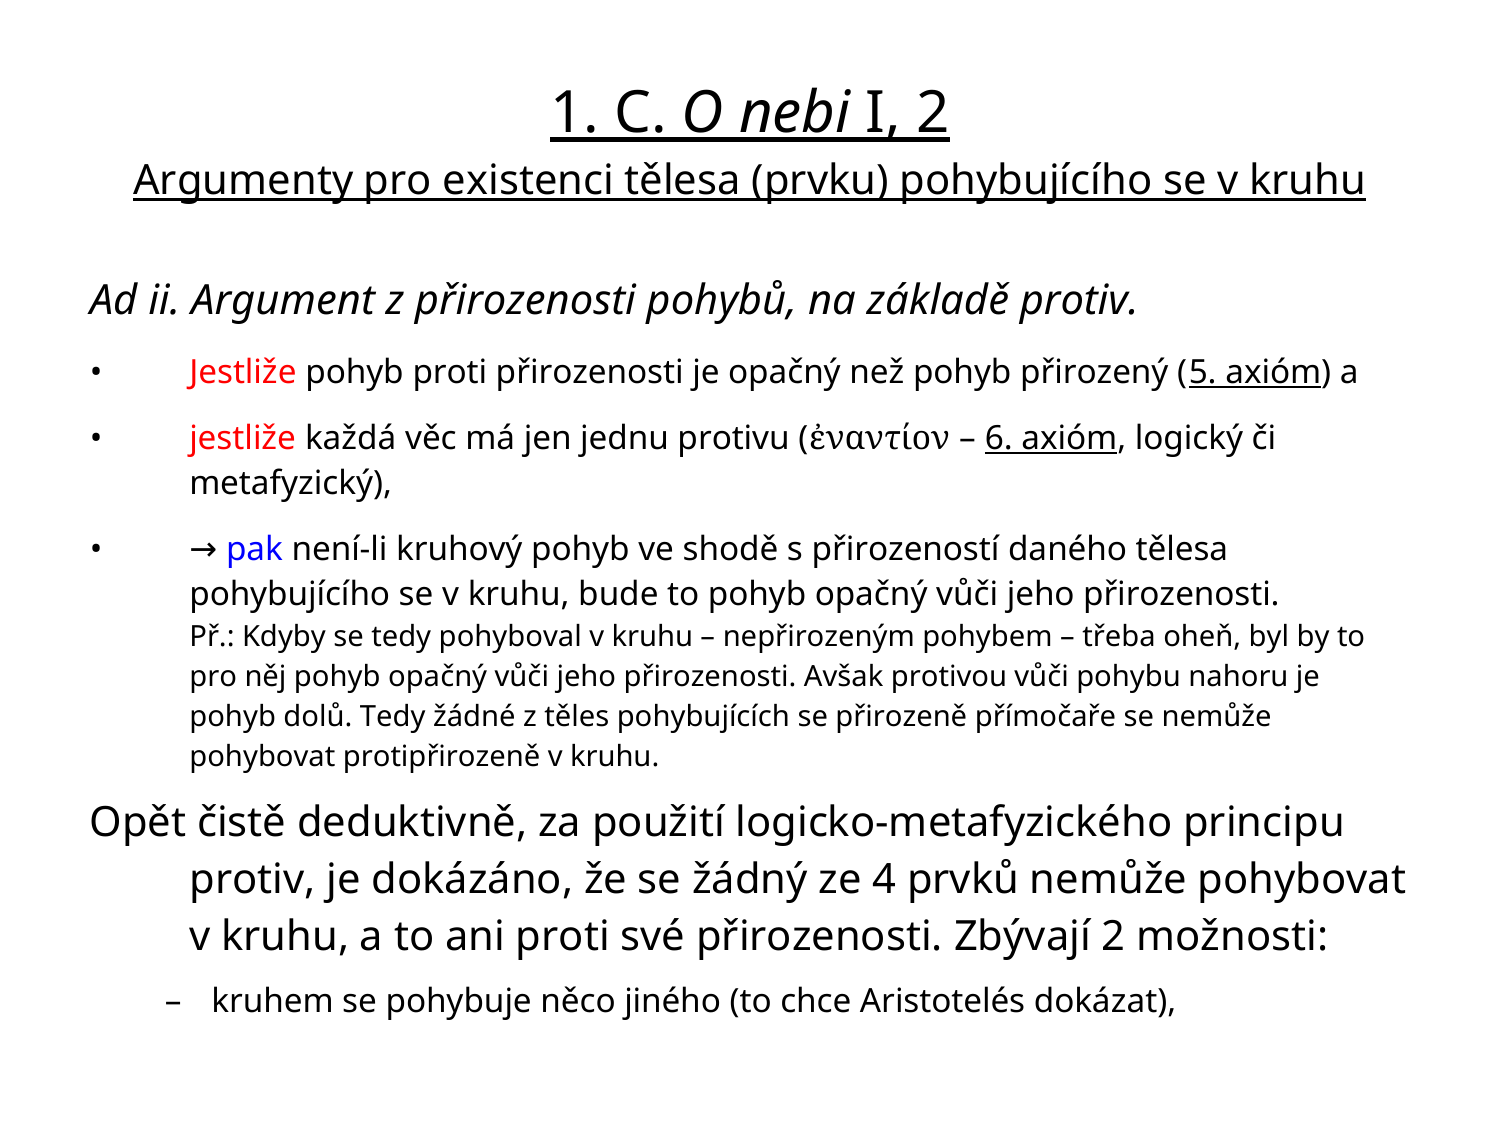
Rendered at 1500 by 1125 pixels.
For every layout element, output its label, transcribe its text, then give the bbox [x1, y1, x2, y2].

title 1. C. O nebi I, 2 Argumenty pro existenci tělesa (prvku) pohybujícího se v kruhu [75, 45, 1426, 233]
list Ad ii. Argument z přirozenosti pohybů, na základě protiv. Jestliže pohyb proti přirozenosti je opačný než pohyb přirozený (5. axióm) a jestliže každá věc má jen jednu protivu (ἐναντίον – 6. axióm, logický či metafyzický), → pak není-li kruhový pohyb ve shodě s přirozeností daného tělesa pohybujícího se v kruhu, bude to pohyb opačný vůči jeho přirozenosti. Př.: Kdyby se tedy pohyboval v kruhu – nepřirozeným pohybem – třeba oheň, byl by to pro něj pohyb opačný vůči jeho přirozenosti. Avšak protivou vůči pohybu nahoru je pohyb dolů. Tedy žádné z těles pohybujících se přirozeně přímočaře se nemůže pohybovat protipřirozeně v kruhu. Opět čistě deduktivně, za použití logicko-metafyzického principu protiv, je dokázáno, že se žádný ze 4 prvků nemůže pohybovat v kruhu, a to ani proti své přirozenosti. Zbývají 2 možnosti: kruhem se pohybuje něco jiného (to chce Aristotelés dokázat), [75, 262, 1426, 1035]
